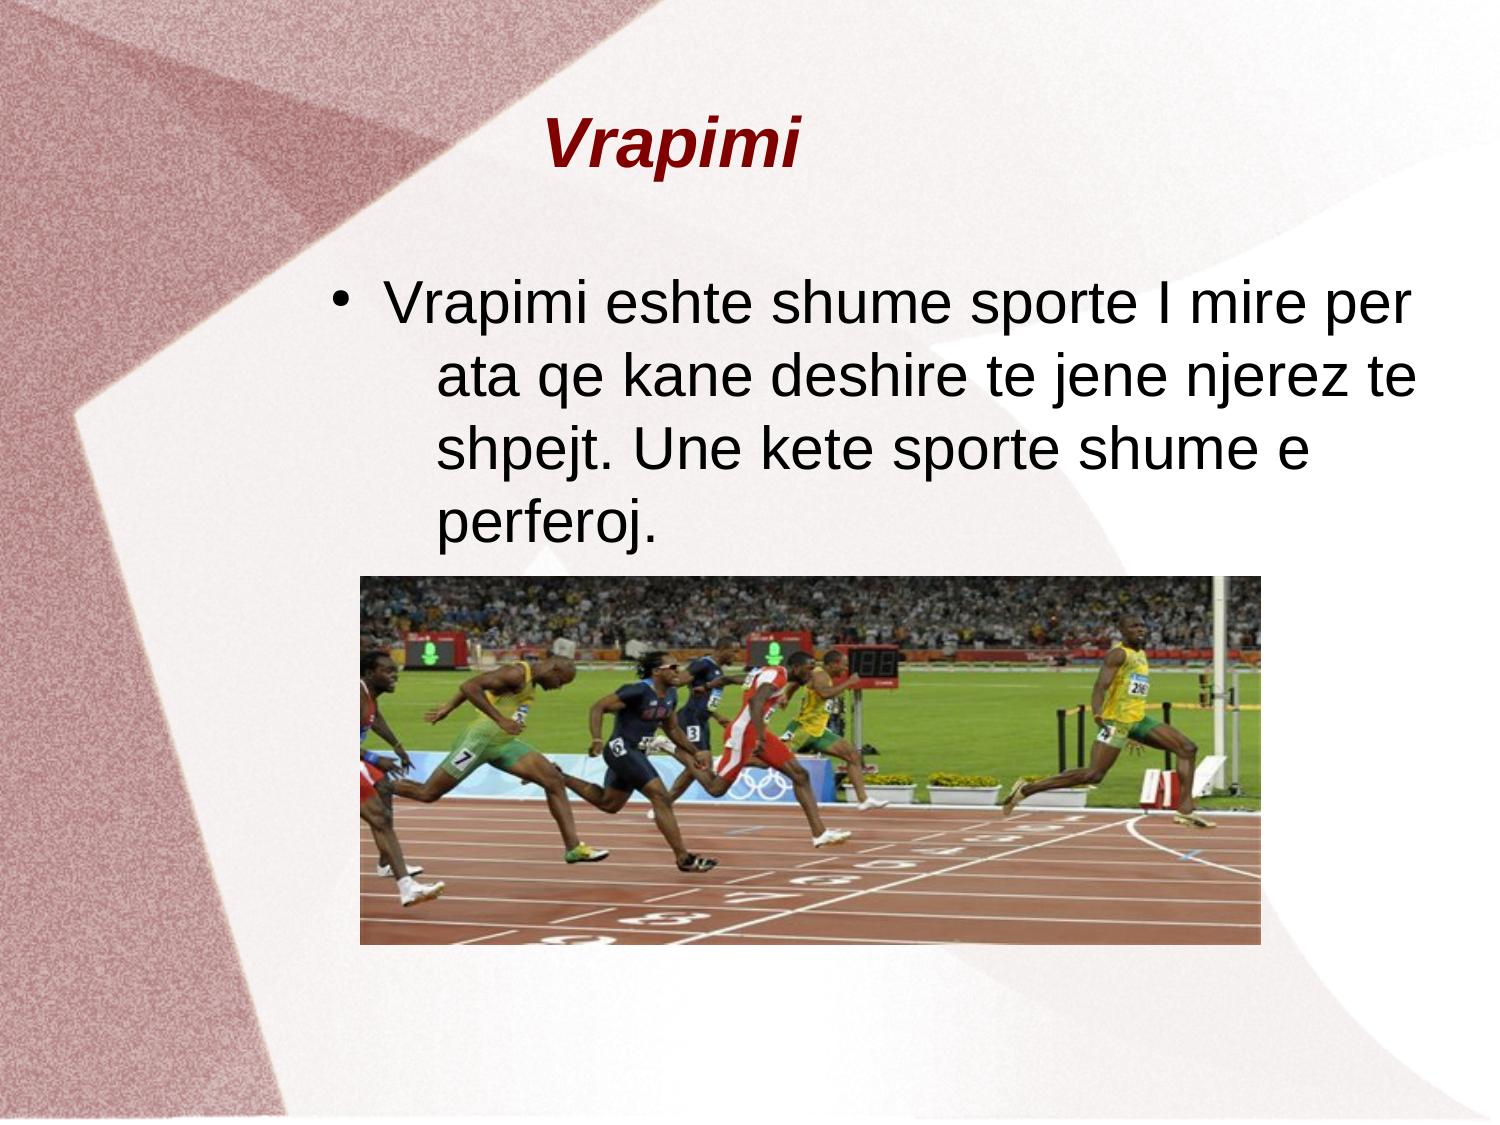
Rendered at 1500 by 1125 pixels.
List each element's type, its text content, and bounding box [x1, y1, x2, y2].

list Vrapimi eshte shume sporte I mire per ata qe kane deshire te jene njerez te shpejt. Une kete sporte shume e perferoj. [294, 263, 1452, 815]
title Vrapimi [541, 44, 1458, 233]
picture [360, 576, 1261, 946]
